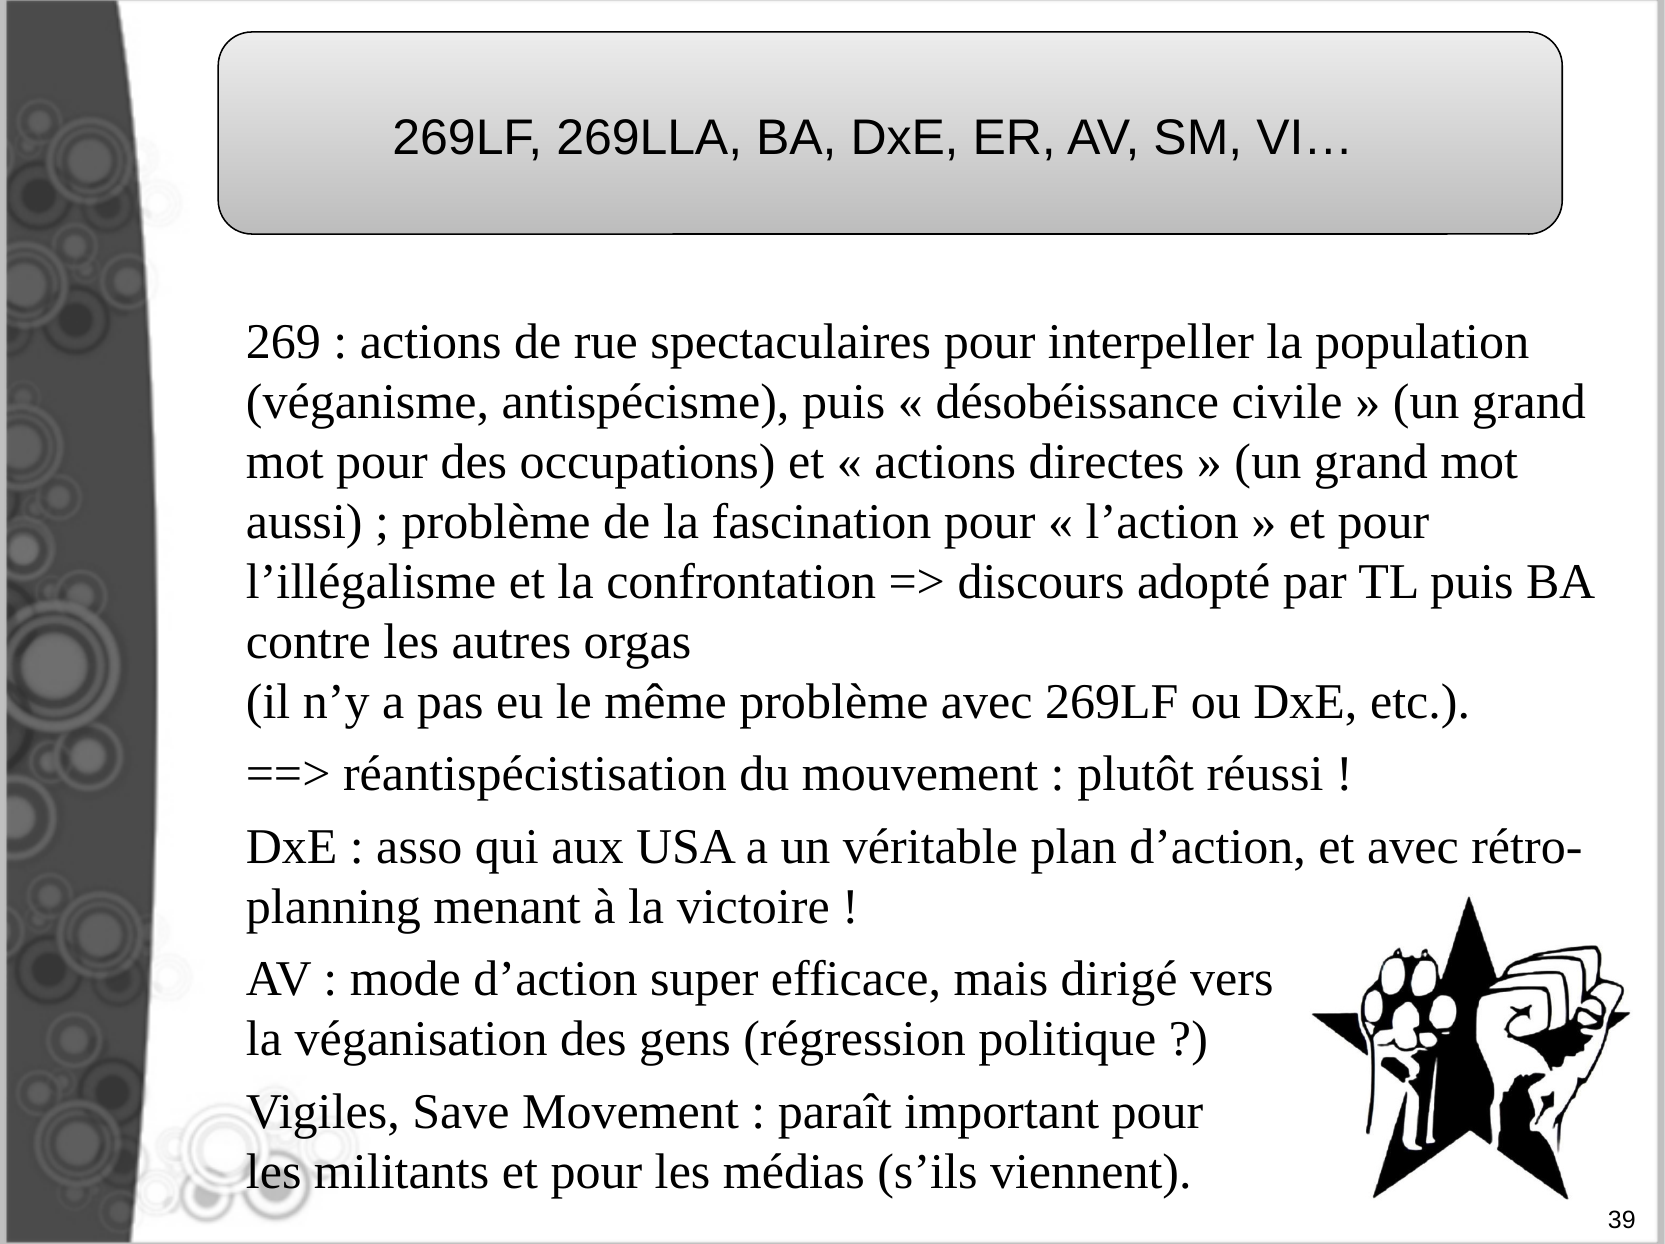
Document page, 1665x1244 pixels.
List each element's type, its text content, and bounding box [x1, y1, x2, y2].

text_box [218, 31, 1563, 235]
text_box 269 : actions de rue spectaculaires pour interpeller la population (véganisme, antispécisme), puis « désobéissance civile » (un grand mot pour des occupations) et « actions directes » (un grand mot aussi) ; problème de la fascination pour « l’action » et pour l’illégalisme et la confrontation => discours adopté par TL puis BA contre les autres orgas (il n’y a pas eu le même problème avec 269LF ou DxE, etc.). ==> réantispécistisation du mouvement : plutôt réussi ! DxE : asso qui aux USA a un véritable plan d’action, et avec rétro-planning menant à la victoire ! AV : mode d’action super efficace, mais dirigé vers la véganisation des gens (régression politique ?) Vigiles, Save Movement : paraît important pour les militants et pour les médias (s’ils viennent). [237, 299, 1625, 1207]
picture [3, 0, 1662, 1244]
text_box 269LF, 269LLA, BA, DxE, ER, AV, SM, VI… [211, 96, 1536, 173]
text_box 39 [1297, 1195, 1645, 1242]
